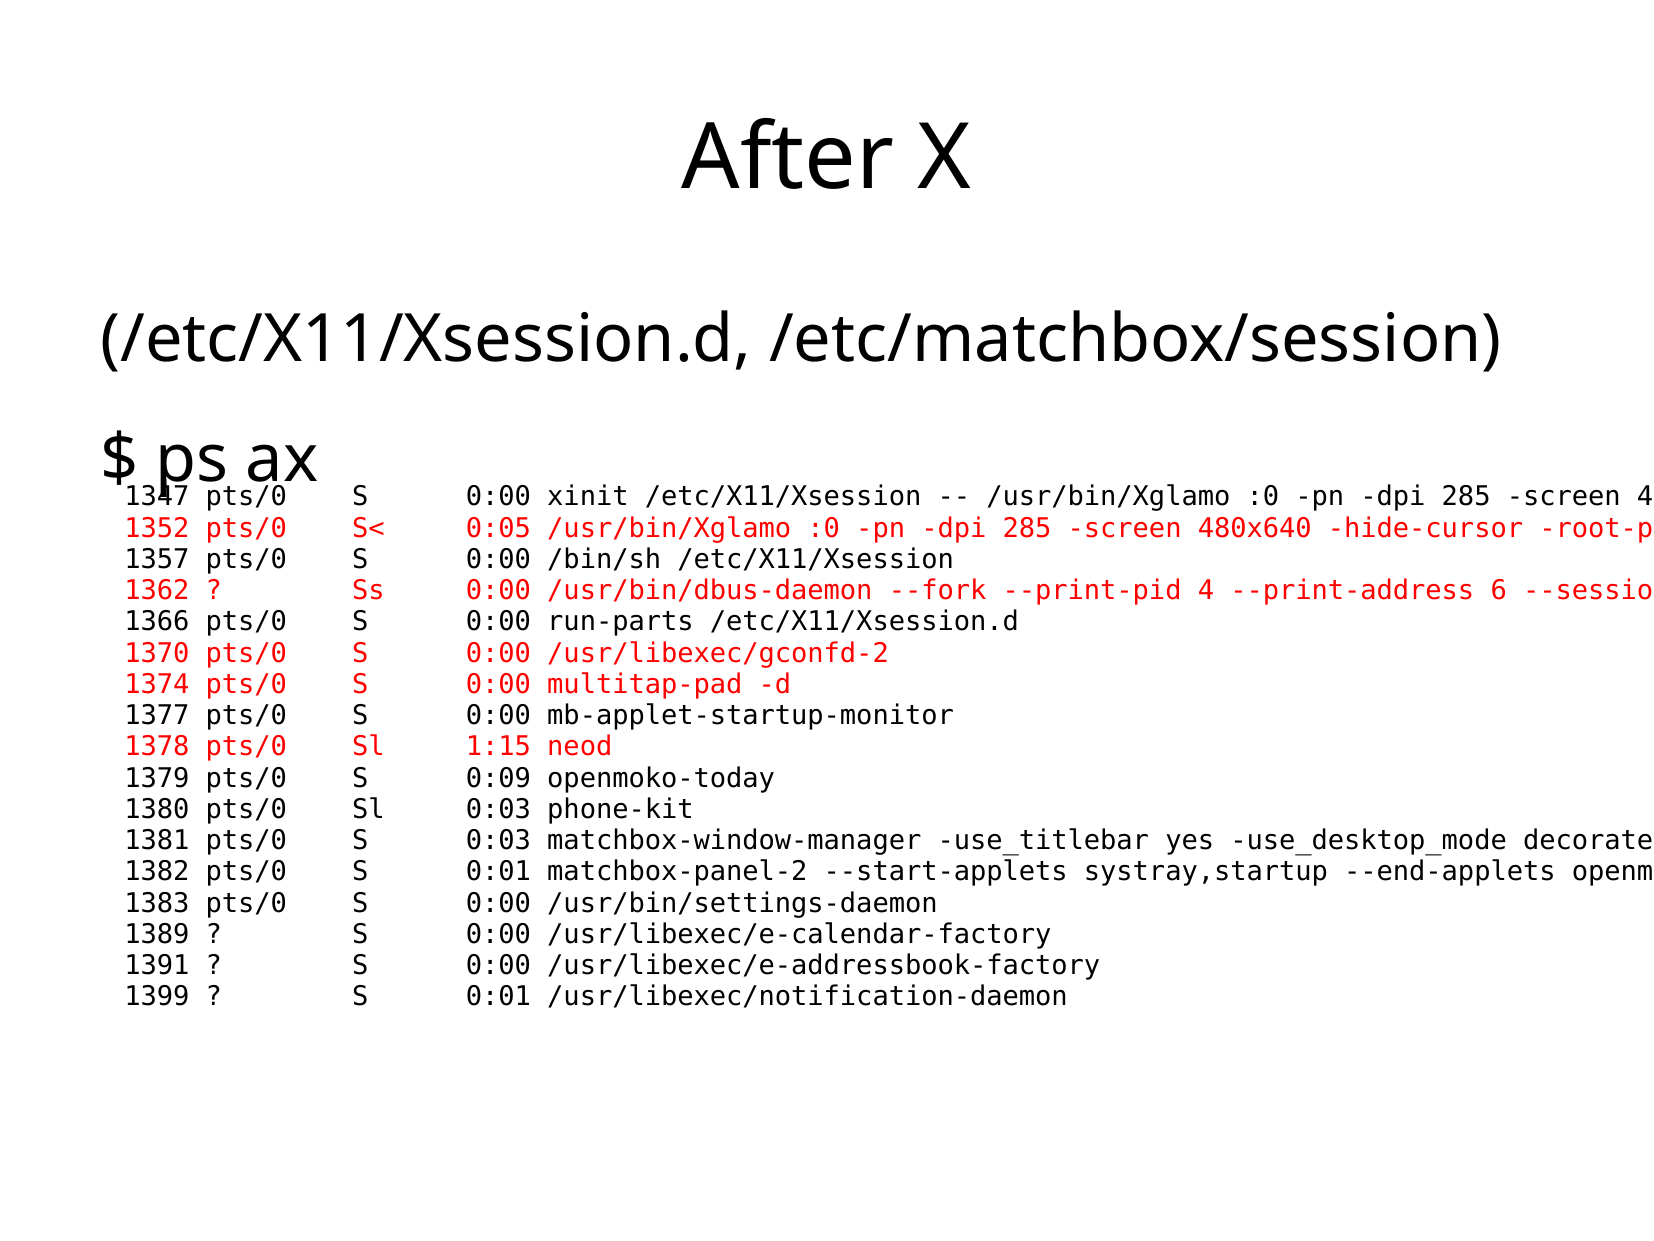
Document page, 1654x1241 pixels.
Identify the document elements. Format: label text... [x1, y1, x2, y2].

title After X [82, 56, 1571, 250]
list (/etc/X11/Xsession.d, /etc/matchbox/session) $ ps ax [82, 290, 1571, 1094]
text_box 1347 pts/0 S 0:00 xinit /etc/X11/Xsession -- /usr/bin/Xglamo :0 -pn -dpi 285 -screen 480x640 -hide-cursor -root-ppm /usr/share/pixmaps/xsplash-vga.ppm 1352 pts/0 S< 0:05 /usr/bin/Xglamo :0 -pn -dpi 285 -screen 480x640 -hide-cursor -root-ppm /usr/share/pixmaps/xsplash-vga.ppm 1357 pts/0 S 0:00 /bin/sh /etc/X11/Xsession 1362 ? Ss 0:00 /usr/bin/dbus-daemon --fork --print-pid 4 --print-address 6 --session 1366 pts/0 S 0:00 run-parts /etc/X11/Xsession.d 1370 pts/0 S 0:00 /usr/libexec/gconfd-2 1374 pts/0 S 0:00 multitap-pad -d 1377 pts/0 S 0:00 mb-applet-startup-monitor 1378 pts/0 Sl 1:15 neod 1379 pts/0 S 0:09 openmoko-today 1380 pts/0 Sl 0:03 phone-kit 1381 pts/0 S 0:03 matchbox-window-manager -use_titlebar yes -use_desktop_mode decorated -theme openmoko-standard-2 -use_cursor no 1382 pts/0 S 0:01 matchbox-panel-2 --start-applets systray,startup --end-applets openmoko-panel-battery,openmoko-panel-gsm,openmoko-panel-gps,openmoko-panel-usb,openmoko-panel-bt,openmoko-panel-memory,keyboard --titlebar 1383 pts/0 S 0:00 /usr/bin/settings-daemon 1389 ? S 0:00 /usr/libexec/e-calendar-factory 1391 ? S 0:00 /usr/libexec/e-addressbook-factory 1399 ? S 0:01 /usr/libexec/notification-daemon [93, 473, 1654, 1020]
